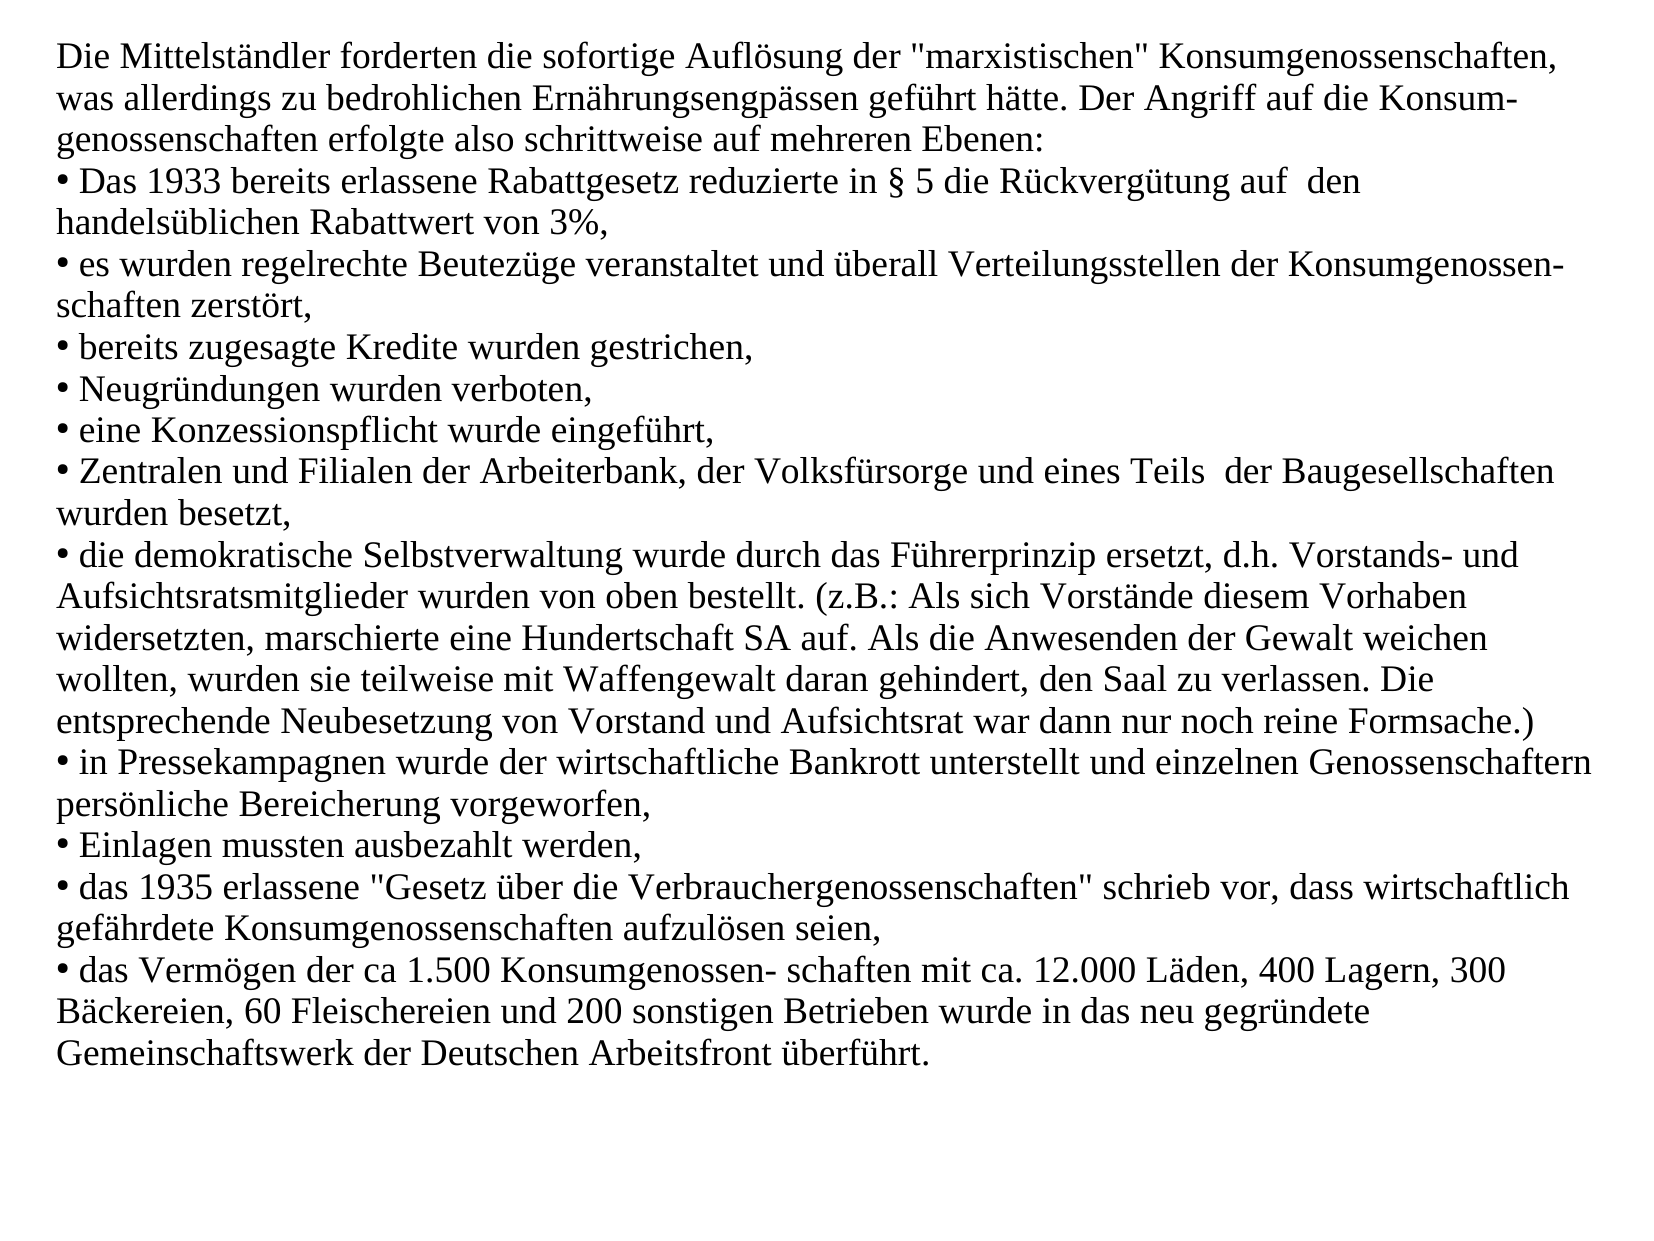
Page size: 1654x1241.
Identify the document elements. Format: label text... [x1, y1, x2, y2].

text_box Die Mittelständler forderten die sofortige Auflösung der "marxistischen" Konsumgenossenschaften, was allerdings zu bedrohlichen Ernährungsengpässen geführt hätte. Der Angriff auf die Konsum- genossenschaften erfolgte also schrittweise auf mehreren Ebenen: Das 1933 bereits erlassene Rabattgesetz reduzierte in § 5 die Rückvergütung auf den handelsüblichen Rabattwert von 3%, es wurden regelrechte Beutezüge veranstaltet und überall Verteilungsstellen der Konsumgenossen- schaften zerstört, bereits zugesagte Kredite wurden gestrichen, Neugründungen wurden verboten, eine Konzessionspflicht wurde eingeführt, Zentralen und Filialen der Arbeiterbank, der Volksfürsorge und eines Teils der Baugesellschaften wurden besetzt, die demokratische Selbstverwaltung wurde durch das Führerprinzip ersetzt, d.h. Vorstands- und Aufsichtsratsmitglieder wurden von oben bestellt. (z.B.: Als sich Vorstände diesem Vorhaben widersetzten, marschierte eine Hundertschaft SA auf. Als die Anwesenden der Gewalt weichen wollten, wurden sie teilweise mit Waffengewalt daran gehindert, den Saal zu verlassen. Die entsprechende Neubesetzung von Vorstand und Aufsichtsrat war dann nur noch reine Formsache.) in Pressekampagnen wurde der wirtschaftliche Bankrott unterstellt und einzelnen Genossenschaftern persönliche Bereicherung vorgeworfen, Einlagen mussten ausbezahlt werden, das 1935 erlassene "Gesetz über die Verbrauchergenossenschaften" schrieb vor, dass wirtschaftlich gefährdete Konsumgenossenschaften aufzulösen seien, das Vermögen der ca 1.500 Konsumgenossen- schaften mit ca. 12.000 Läden, 400 Lagern, 300 Bäckereien, 60 Fleischereien und 200 sonstigen Betrieben wurde in das neu gegründete Gemeinschaftswerk der Deutschen Arbeitsfront überführt. [55, 35, 1607, 1241]
